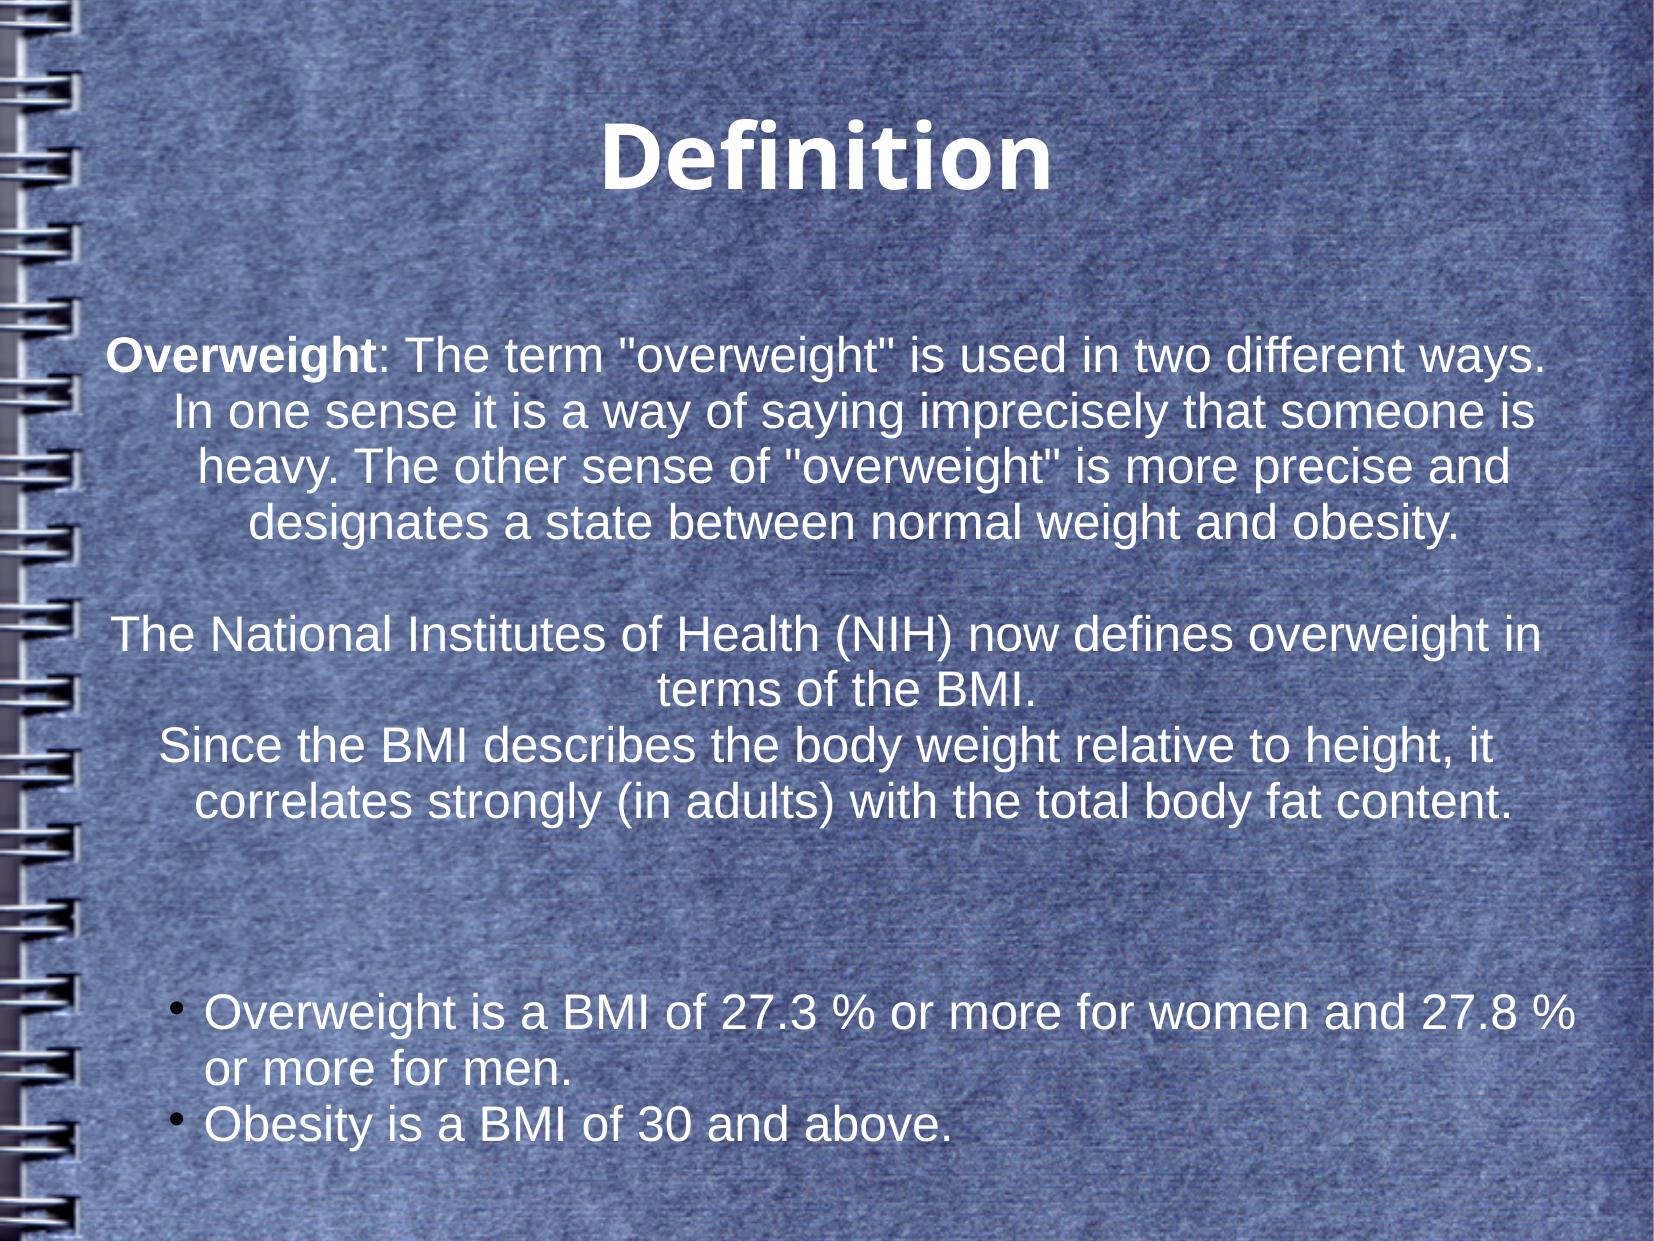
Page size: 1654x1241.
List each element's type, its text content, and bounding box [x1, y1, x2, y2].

title Definition [82, 56, 1571, 249]
text_box Overweight is a BMI of 27.3 % or more for women and 27.8 % or more for men. Obesity is a BMI of 30 and above. [118, 974, 1595, 1157]
picture [0, 0, 1654, 1241]
subtitle Overweight: The term "overweight" is used in two different ways. In one sense it is a way of saying imprecisely that someone is heavy. The other sense of "overweight" is more precise and designates a state between normal weight and obesity. The National Institutes of Health (NIH) now defines overweight in terms of the BMI. Since the BMI describes the body weight relative to height, it correlates strongly (in adults) with the total body fat content. [82, 297, 1571, 857]
